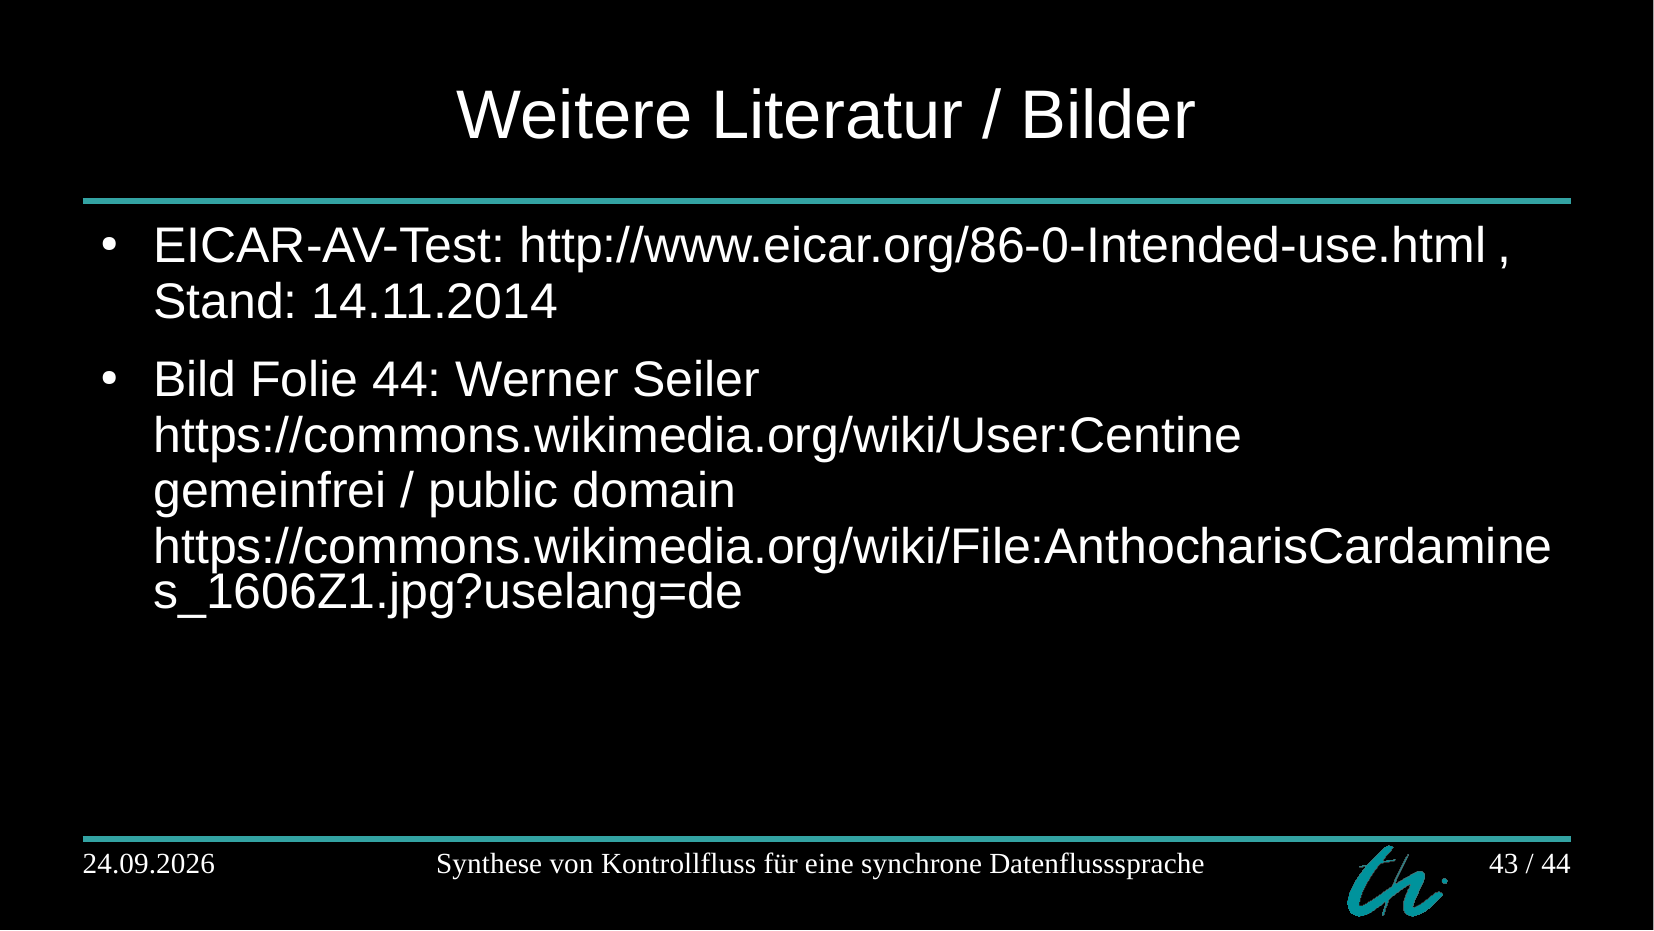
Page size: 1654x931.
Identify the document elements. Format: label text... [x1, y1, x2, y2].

picture [1347, 845, 1448, 917]
list EICAR-AV-Test: http://www.eicar.org/86-0-Intended-use.html , Stand: 14.11.2014 Bild Folie 44: Werner Seilerhttps://commons.wikimedia.org/wiki/User:Centine gemeinfrei / public domain https://commons.wikimedia.org/wiki/File:AnthocharisCardamines_1606Z1.jpg?uselang=de [82, 217, 1571, 815]
title Weitere Literatur / Bilder [82, 37, 1571, 193]
